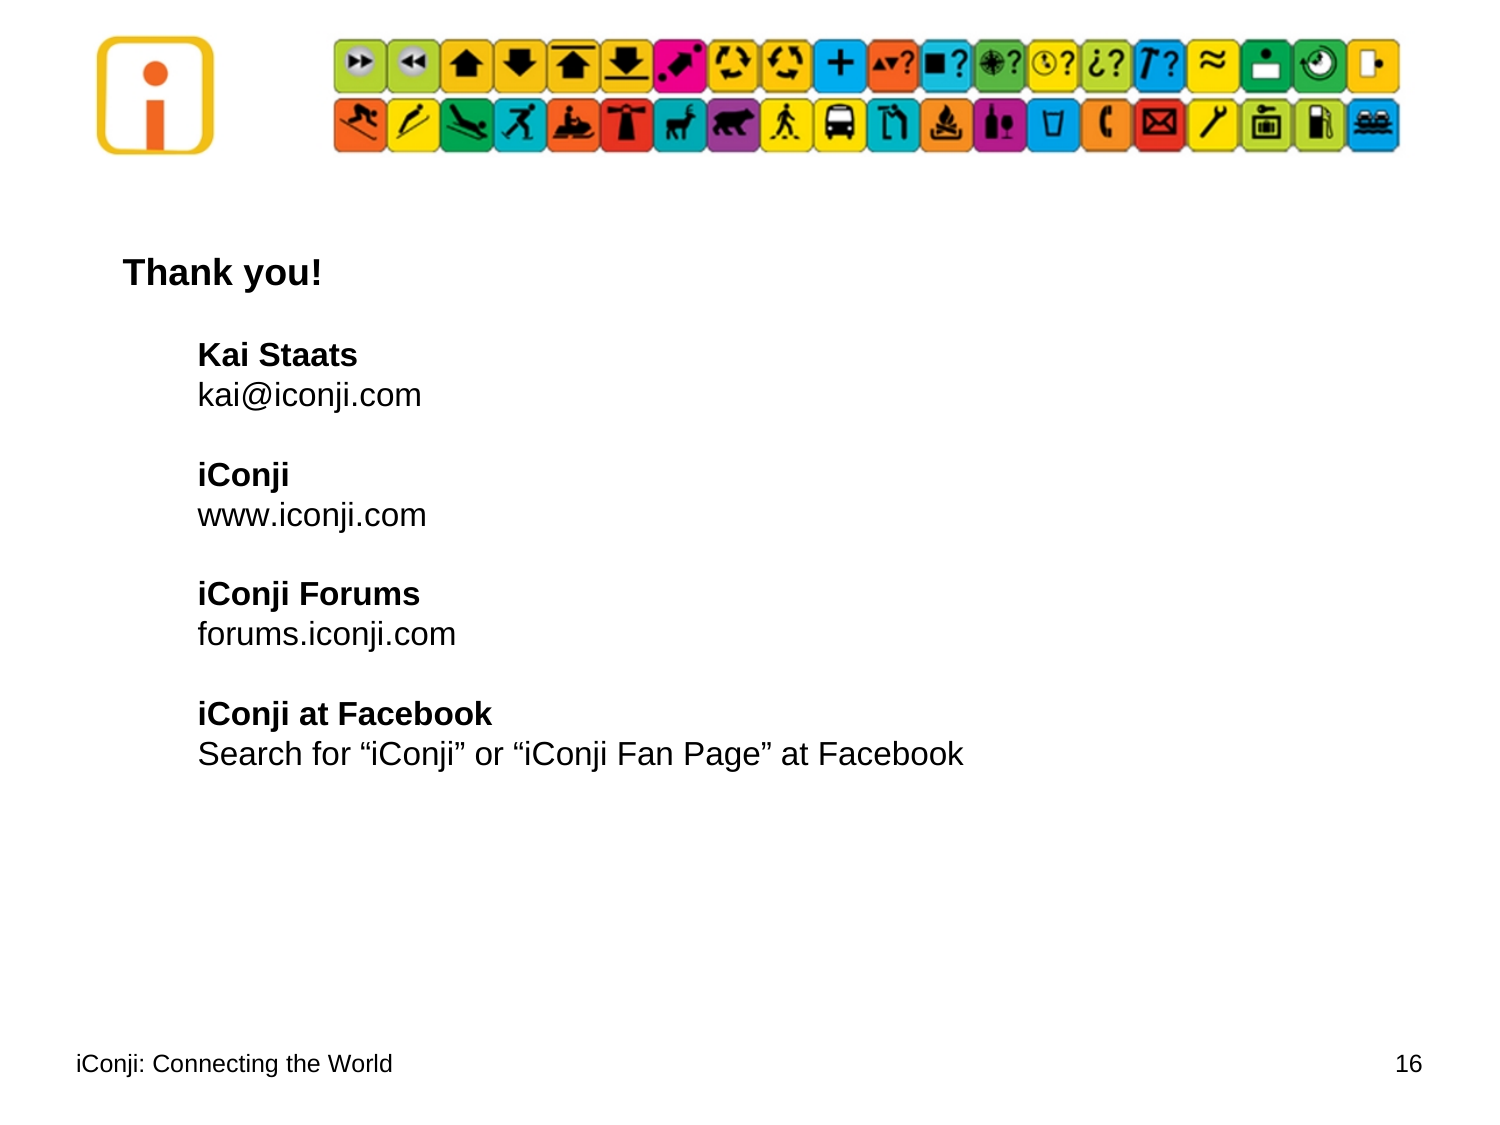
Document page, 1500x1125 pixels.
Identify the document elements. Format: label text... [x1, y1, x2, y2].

picture [75, 31, 1415, 158]
text_box Thank you! Kai Staats kai@iconji.com iConji www.iconji.com iConji Forums forums.iconji.com iConji at Facebook Search for “iConji” or “iConji Fan Page” at Facebook [107, 240, 1388, 1013]
